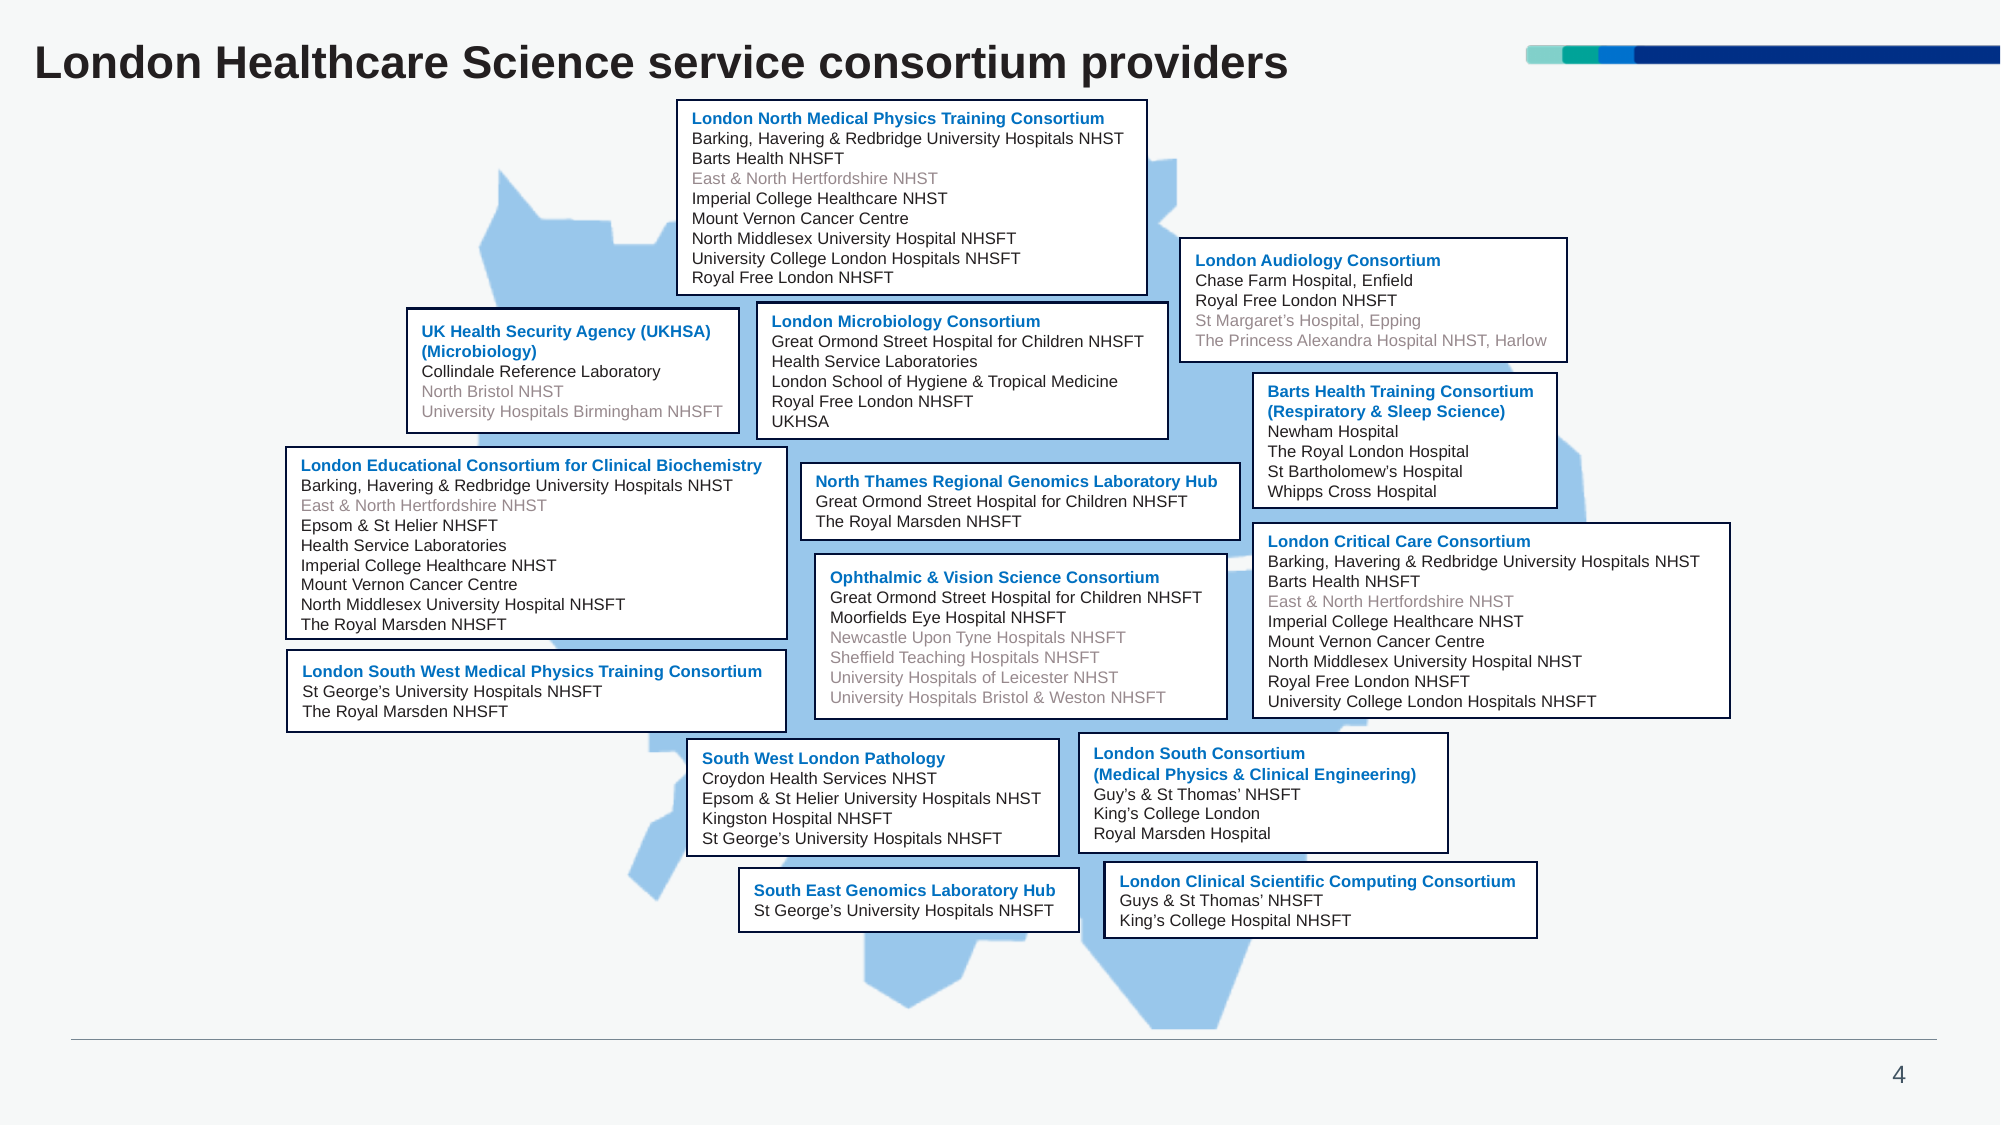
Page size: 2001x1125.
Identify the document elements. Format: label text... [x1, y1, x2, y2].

text_box London Clinical Scientific Computing Consortium Guys & St Thomas’ NHSFT King’s College Hospital NHSFT [1105, 862, 1537, 938]
text_box London Critical Care Consortium Barking, Havering & Redbridge University Hospitals NHST Barts Health NHSFT East & North Hertfordshire NHST Imperial College Healthcare NHST Mount Vernon Cancer Centre North Middlesex University Hospital NHST Royal Free London NHSFT University College London Hospitals NHSFT [1253, 523, 1730, 718]
text_box South East Genomics Laboratory Hub St George’s University Hospitals NHSFT [739, 868, 1079, 932]
text_box Ophthalmic & Vision Science Consortium Great Ormond Street Hospital for Children NHSFT Moorfields Eye Hospital NHSFT Newcastle Upon Tyne Hospitals NHSFT Sheffield Teaching Hospitals NHSFT University Hospitals of Leicester NHST University Hospitals Bristol & Weston NHSFT [815, 554, 1227, 719]
text_box London North Medical Physics Training Consortium Barking, Havering & Redbridge University Hospitals NHST Barts Health NHSFT East & North Hertfordshire NHST Imperial College Healthcare NHST Mount Vernon Cancer Centre North Middlesex University Hospital NHSFT University College London Hospitals NHSFT Royal Free London NHSFT [677, 100, 1147, 295]
text_box London South West Medical Physics Training Consortium St George’s University Hospitals NHSFT The Royal Marsden NHSFT [287, 650, 786, 732]
text_box Barts Health Training Consortium (Respiratory & Sleep Science) Newham Hospital The Royal London Hospital St Bartholomew’s Hospital Whipps Cross Hospital [1253, 373, 1557, 508]
text_box London Microbiology Consortium Great Ormond Street Hospital for Children NHSFT Health Service Laboratories London School of Hygiene & Tropical Medicine Royal Free London NHSFT UKHSA [757, 302, 1168, 439]
picture [411, 95, 1597, 1047]
text_box London Healthcare Science service consortium providers [19, 25, 1502, 96]
text_box South West London Pathology Croydon Health Services NHST Epsom & St Helier University Hospitals NHST Kingston Hospital NHSFT St George’s University Hospitals NHSFT [687, 739, 1059, 856]
text_box London Educational Consortium for Clinical Biochemistry Barking, Havering & Redbridge University Hospitals NHST East & North Hertfordshire NHST Epsom & St Helier NHSFT Health Service Laboratories Imperial College Healthcare NHST Mount Vernon Cancer Centre North Middlesex University Hospital NHSFT The Royal Marsden NHSFT [286, 447, 787, 639]
text_box North Thames Regional Genomics Laboratory Hub Great Ormond Street Hospital for Children NHSFT The Royal Marsden NHSFT [801, 463, 1240, 540]
text_box London Audiology Consortium Chase Farm Hospital, Enfield Royal Free London NHSFT St Margaret’s Hospital, Epping The Princess Alexandra Hospital NHST, Harlow [1180, 238, 1567, 362]
text_box UK Health Security Agency (UKHSA) (Microbiology) Collindale Reference Laboratory North Bristol NHST University Hospitals Birmingham NHSFT [407, 309, 739, 433]
text_box London South Consortium (Medical Physics & Clinical Engineering) Guy’s & St Thomas’ NHSFT King’s College London Royal Marsden Hospital [1079, 733, 1448, 853]
